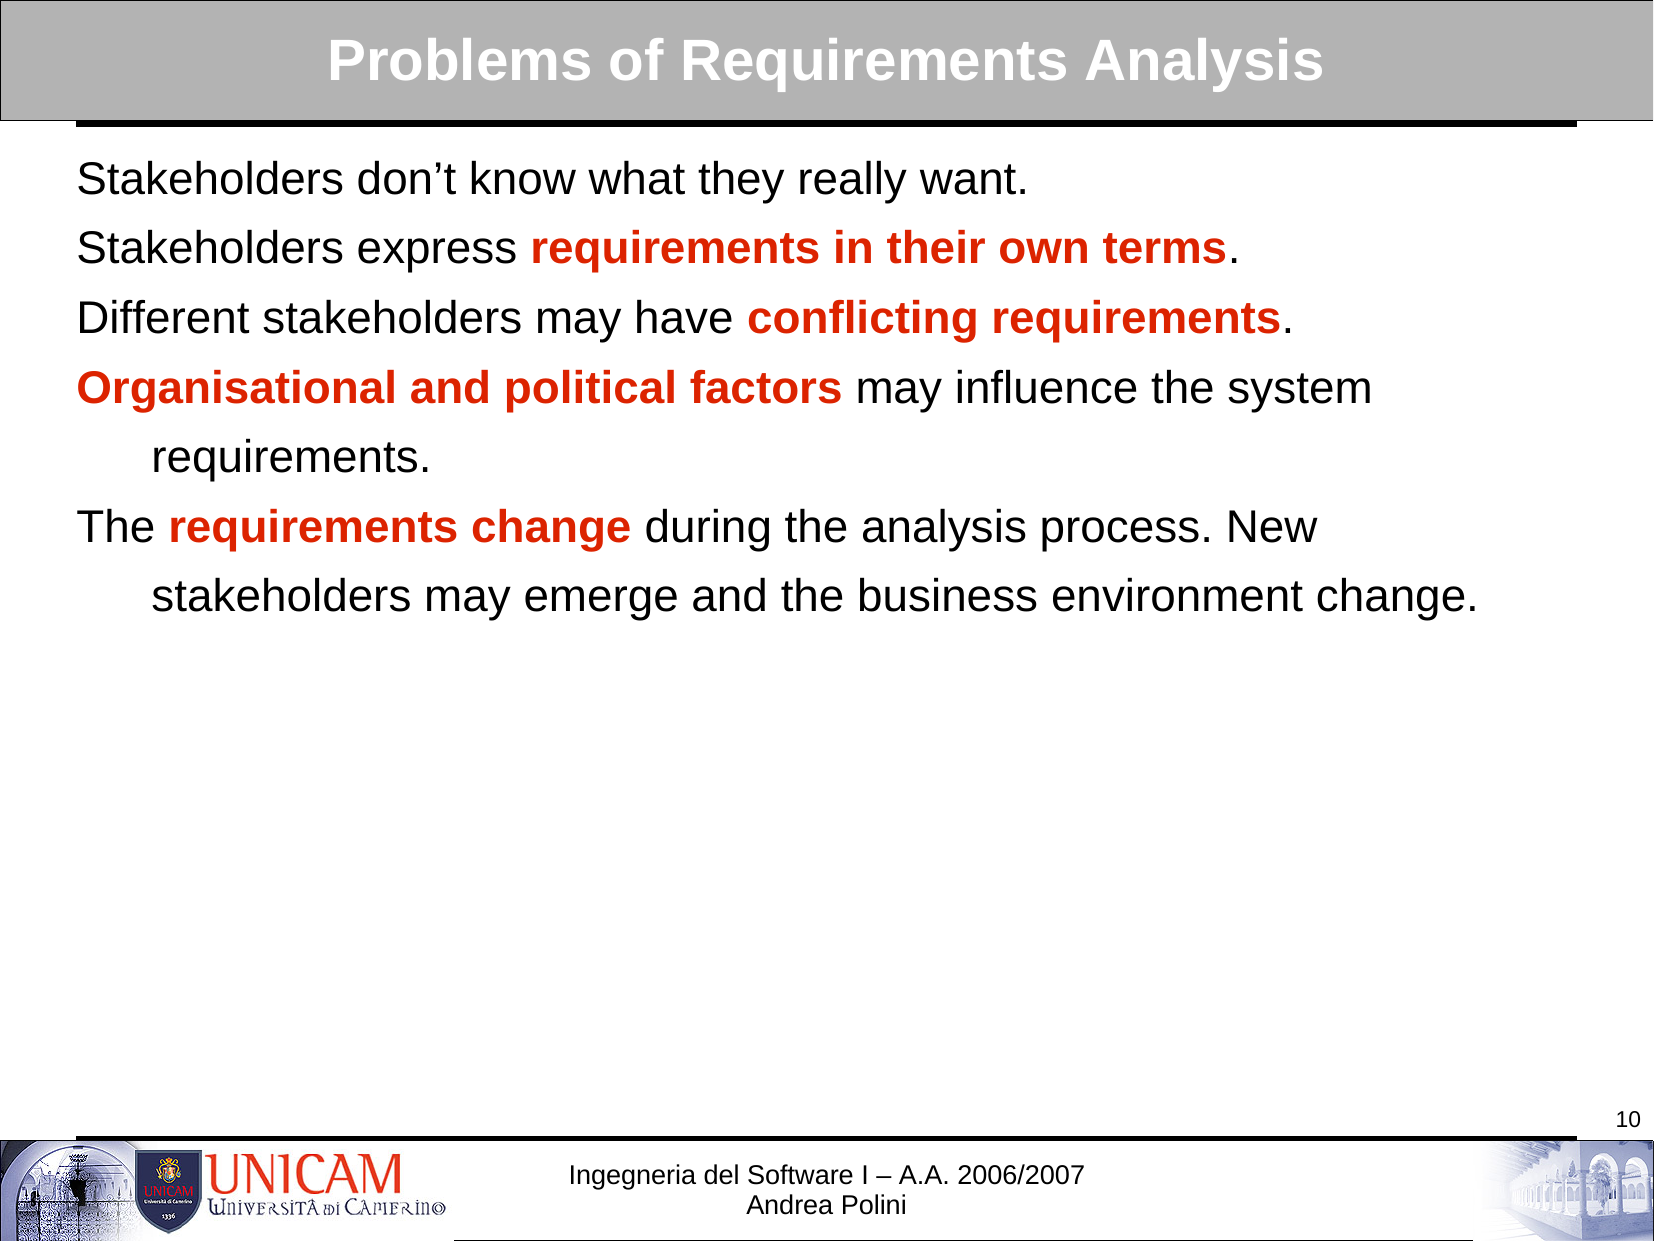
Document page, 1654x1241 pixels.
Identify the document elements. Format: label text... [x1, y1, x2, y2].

title Problems of Requirements Analysis [0, 0, 1653, 121]
picture [1473, 1141, 1654, 1241]
picture [0, 1141, 454, 1241]
list Stakeholders don’t know what they really want. Stakeholders express requirements in their own terms. Different stakeholders may have conflicting requirements. Organisational and political factors may influence the system requirements. The requirements change during the analysis process. New stakeholders may emerge and the business environment change. [76, 152, 1577, 762]
